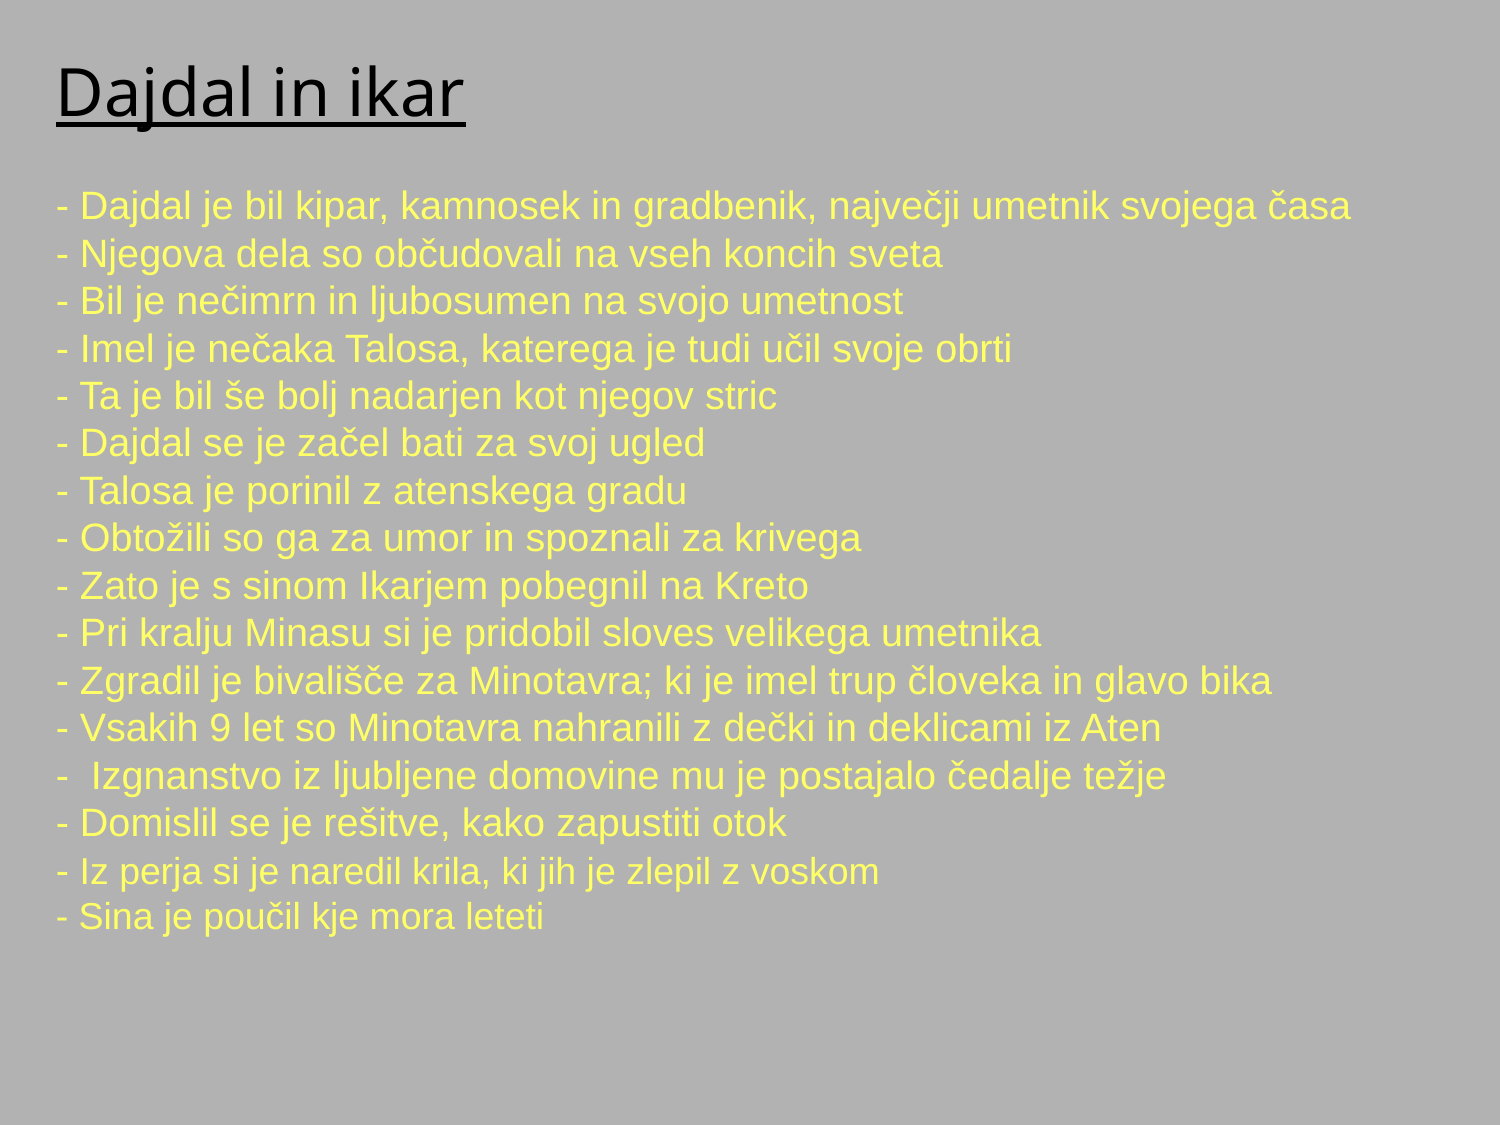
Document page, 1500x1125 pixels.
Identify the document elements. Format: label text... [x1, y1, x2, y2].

text_box - Dajdal je bil kipar, kamnosek in gradbenik, največji umetnik svojega časa - Njegova dela so občudovali na vseh koncih sveta - Bil je nečimrn in ljubosumen na svojo umetnost - Imel je nečaka Talosa, katerega je tudi učil svoje obrti - Ta je bil še bolj nadarjen kot njegov stric - Dajdal se je začel bati za svoj ugled - Talosa je porinil z atenskega gradu - Obtožili so ga za umor in spoznali za krivega - Zato je s sinom Ikarjem pobegnil na Kreto - Pri kralju Minasu si je pridobil sloves velikega umetnika - Zgradil je bivališče za Minotavra; ki je imel trup človeka in glavo bika - Vsakih 9 let so Minotavra nahranili z dečki in deklicami iz Aten - Izgnanstvo iz ljubljene domovine mu je postajalo čedalje težje - Domislil se je rešitve, kako zapustiti otok - Iz perja si je naredil krila, ki jih je zlepil z voskom - Sina je poučil kje mora leteti [41, 172, 1447, 990]
text_box Dajdal in ikar [41, 42, 680, 138]
